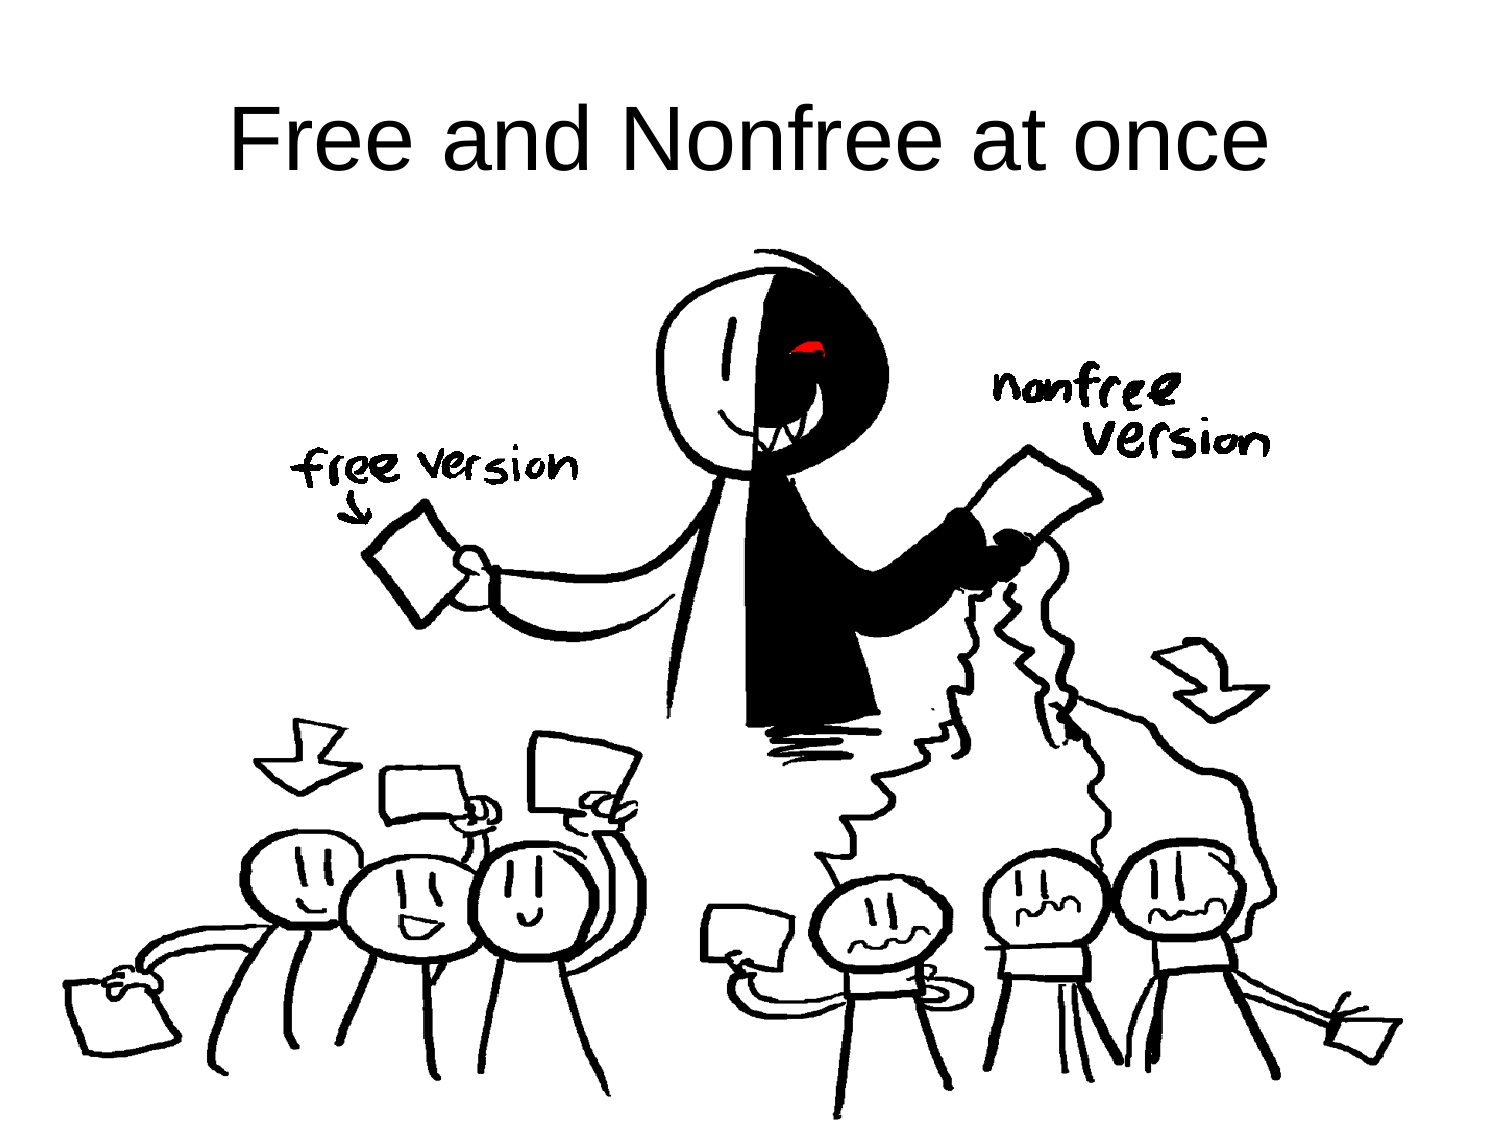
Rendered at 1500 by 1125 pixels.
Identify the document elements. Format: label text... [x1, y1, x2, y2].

picture [6, 194, 1500, 1125]
title Free and Nonfree at once [75, 45, 1426, 233]
